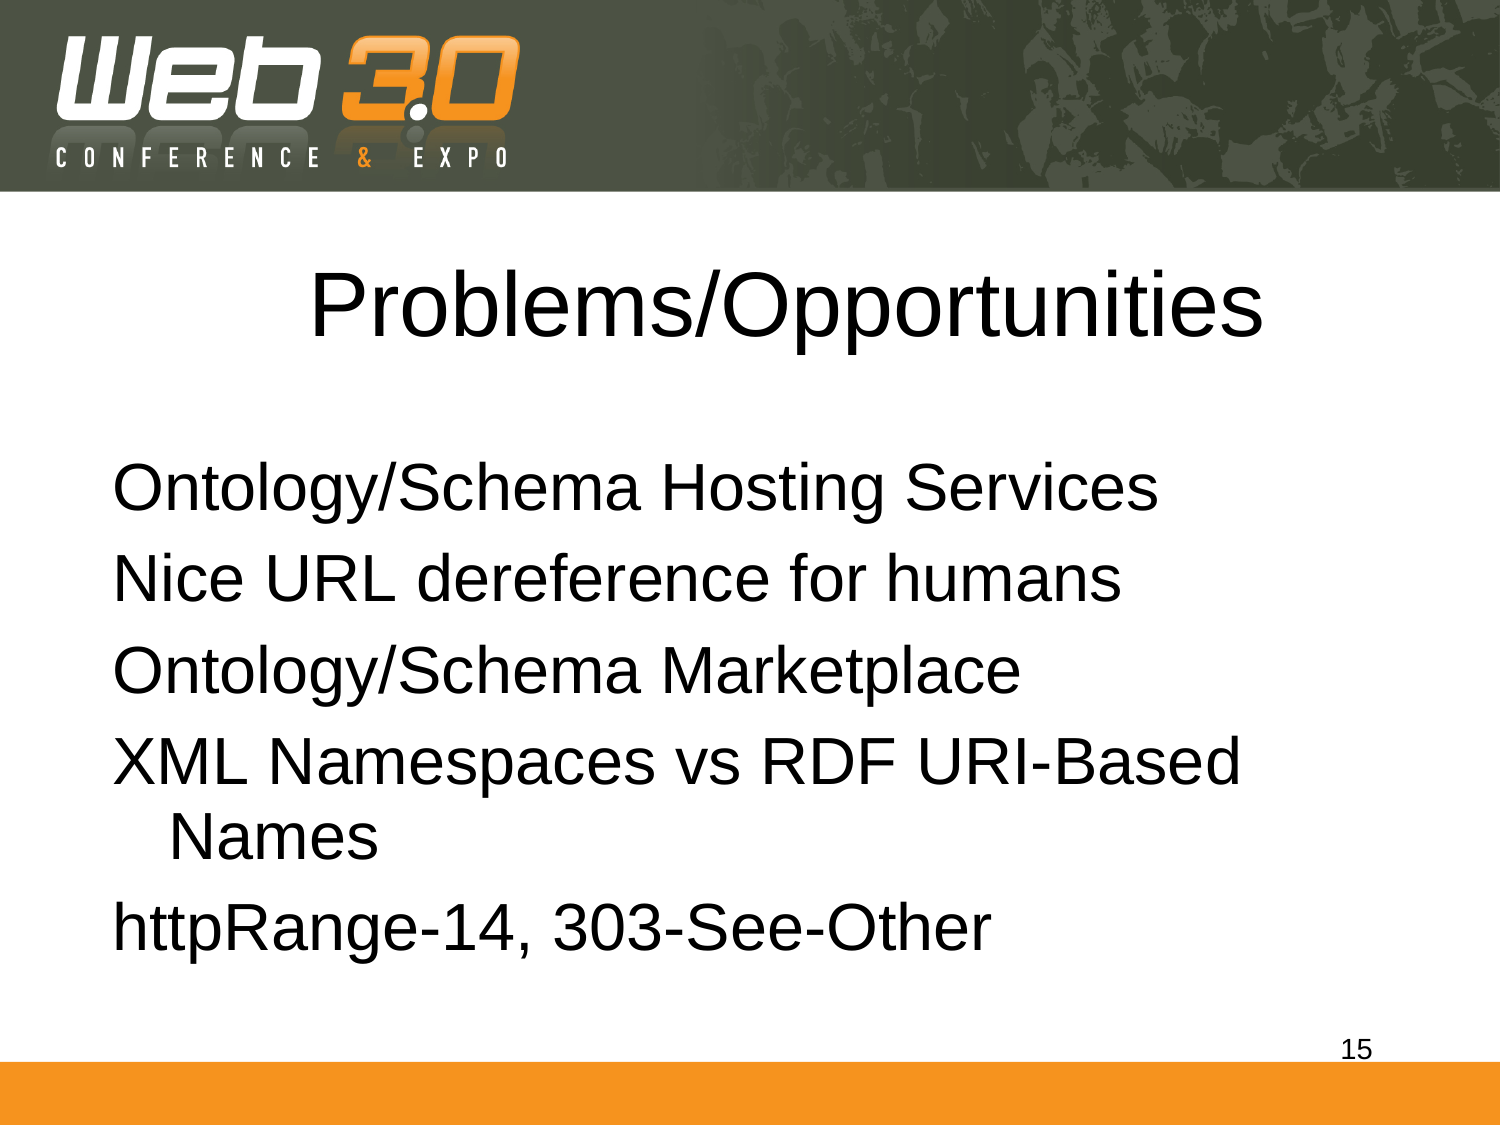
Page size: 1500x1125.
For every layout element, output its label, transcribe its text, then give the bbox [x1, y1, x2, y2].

list Ontology/Schema Hosting Services Nice URL dereference for humans Ontology/Schema Marketplace XML Namespaces vs RDF URI-Based Names httpRange-14, 303-See-Other [112, 450, 1388, 1113]
picture [0, 0, 1500, 1125]
title Problems/Opportunities [150, 194, 1426, 416]
